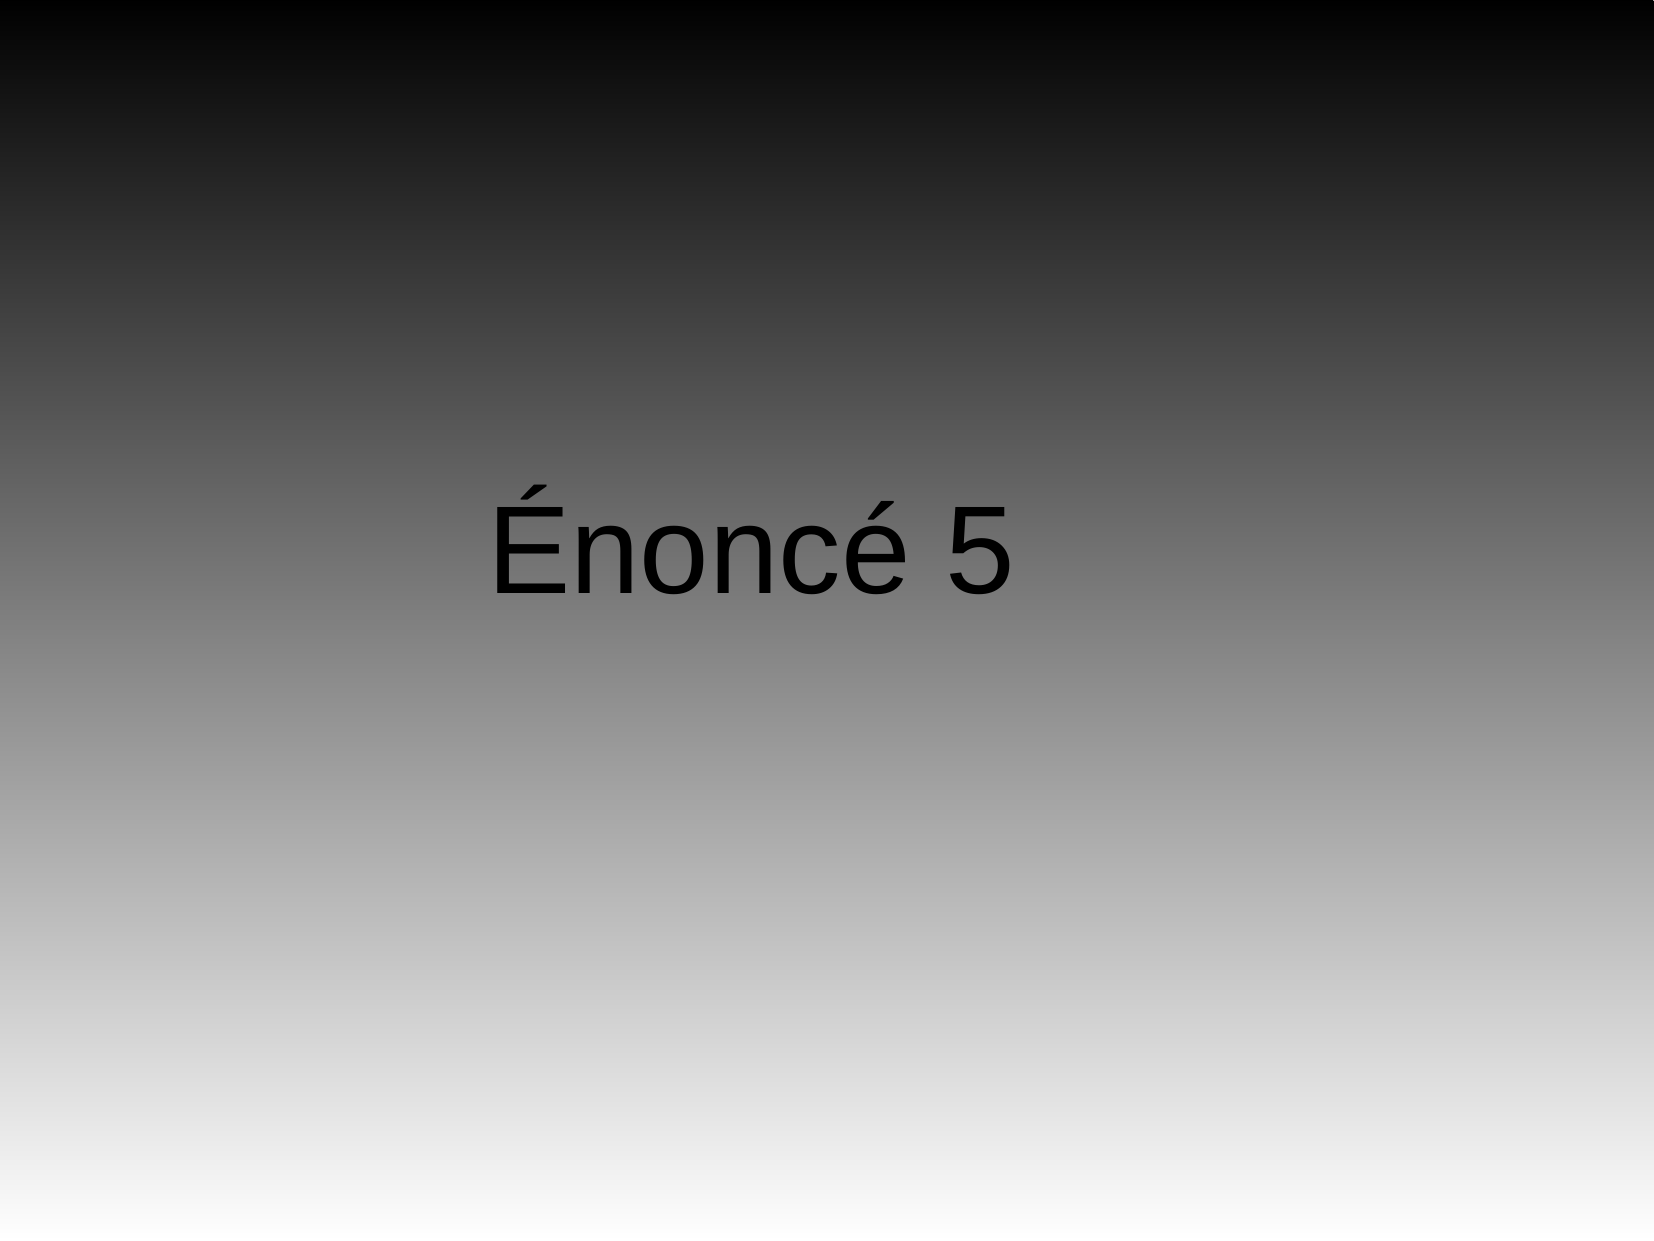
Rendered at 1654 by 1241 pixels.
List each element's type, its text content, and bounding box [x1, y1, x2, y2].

text_box Énoncé 5 [472, 472, 1152, 628]
